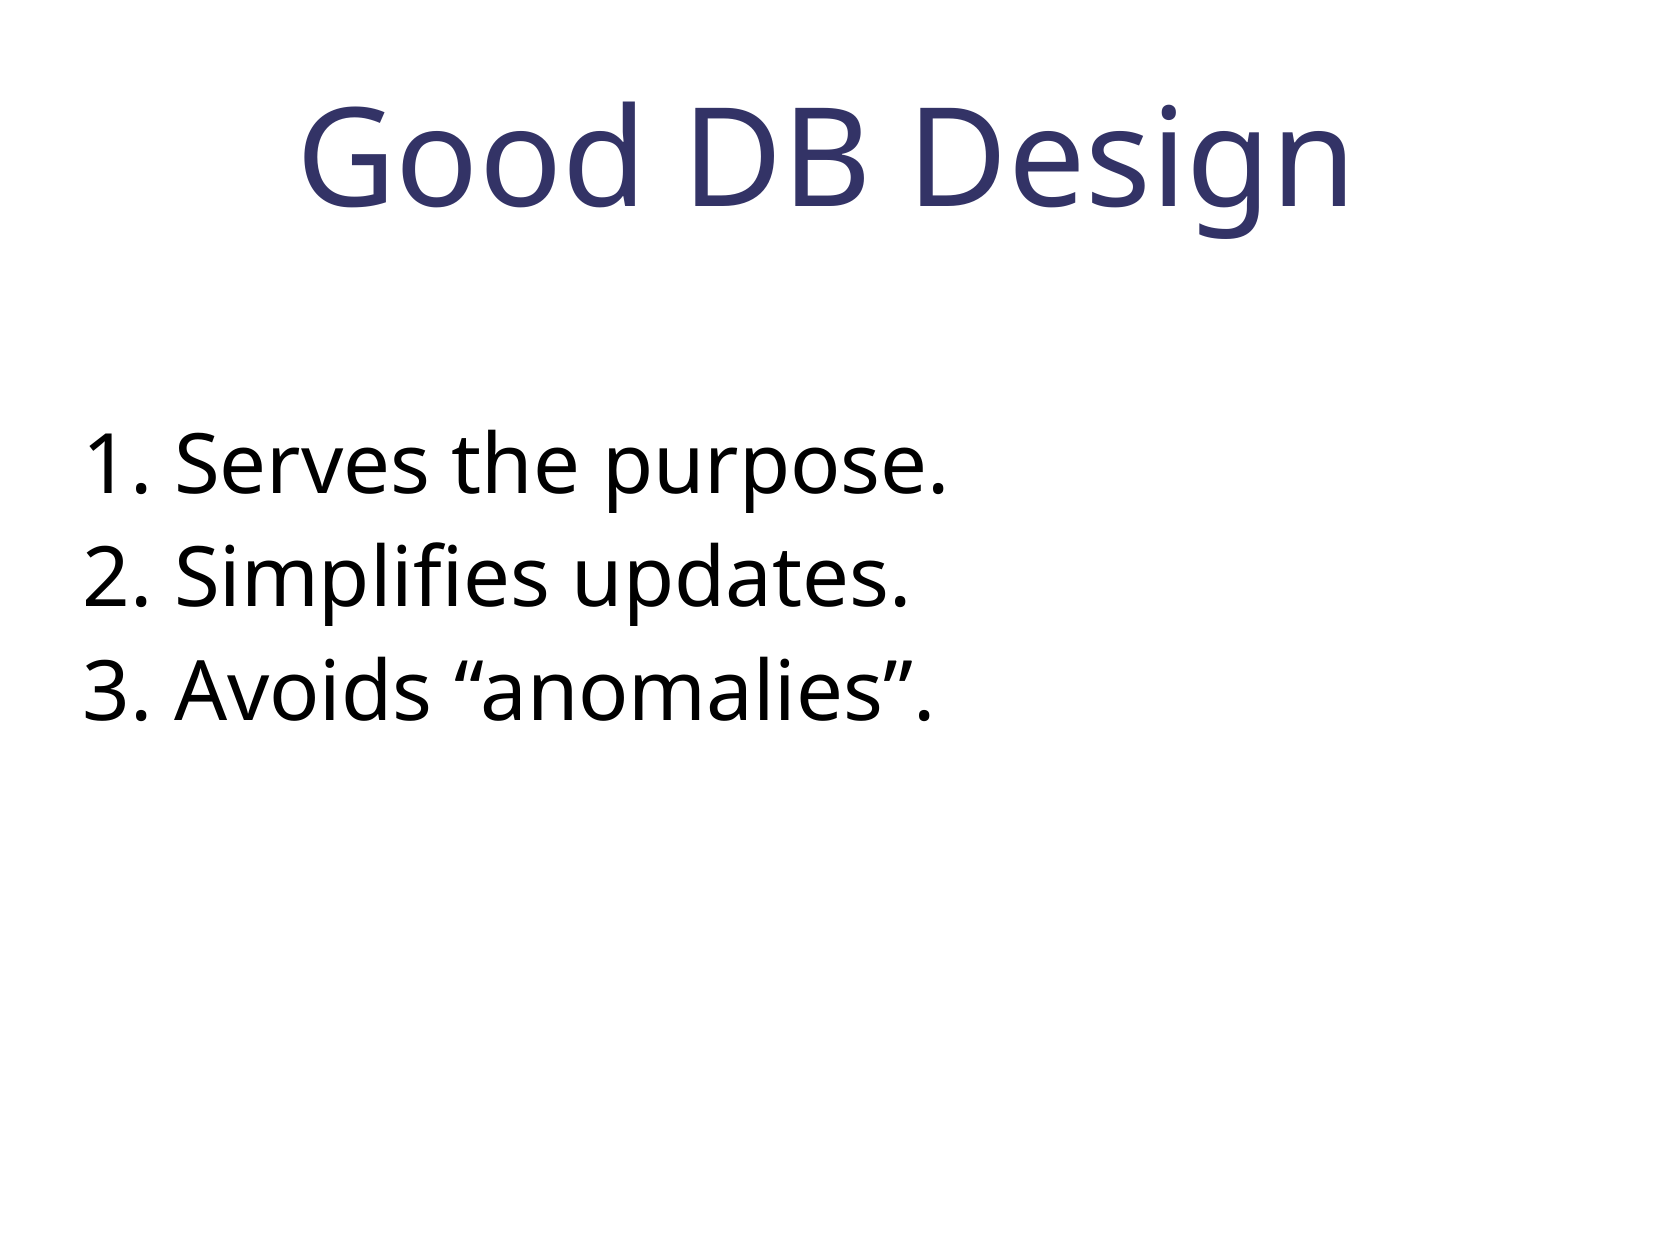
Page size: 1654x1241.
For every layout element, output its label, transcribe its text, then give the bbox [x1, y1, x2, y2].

subtitle 1. Serves the purpose. 2. Simplifies updates. 3. Avoids “anomalies”. [82, 404, 1571, 814]
title Good DB Design [82, 56, 1571, 250]
